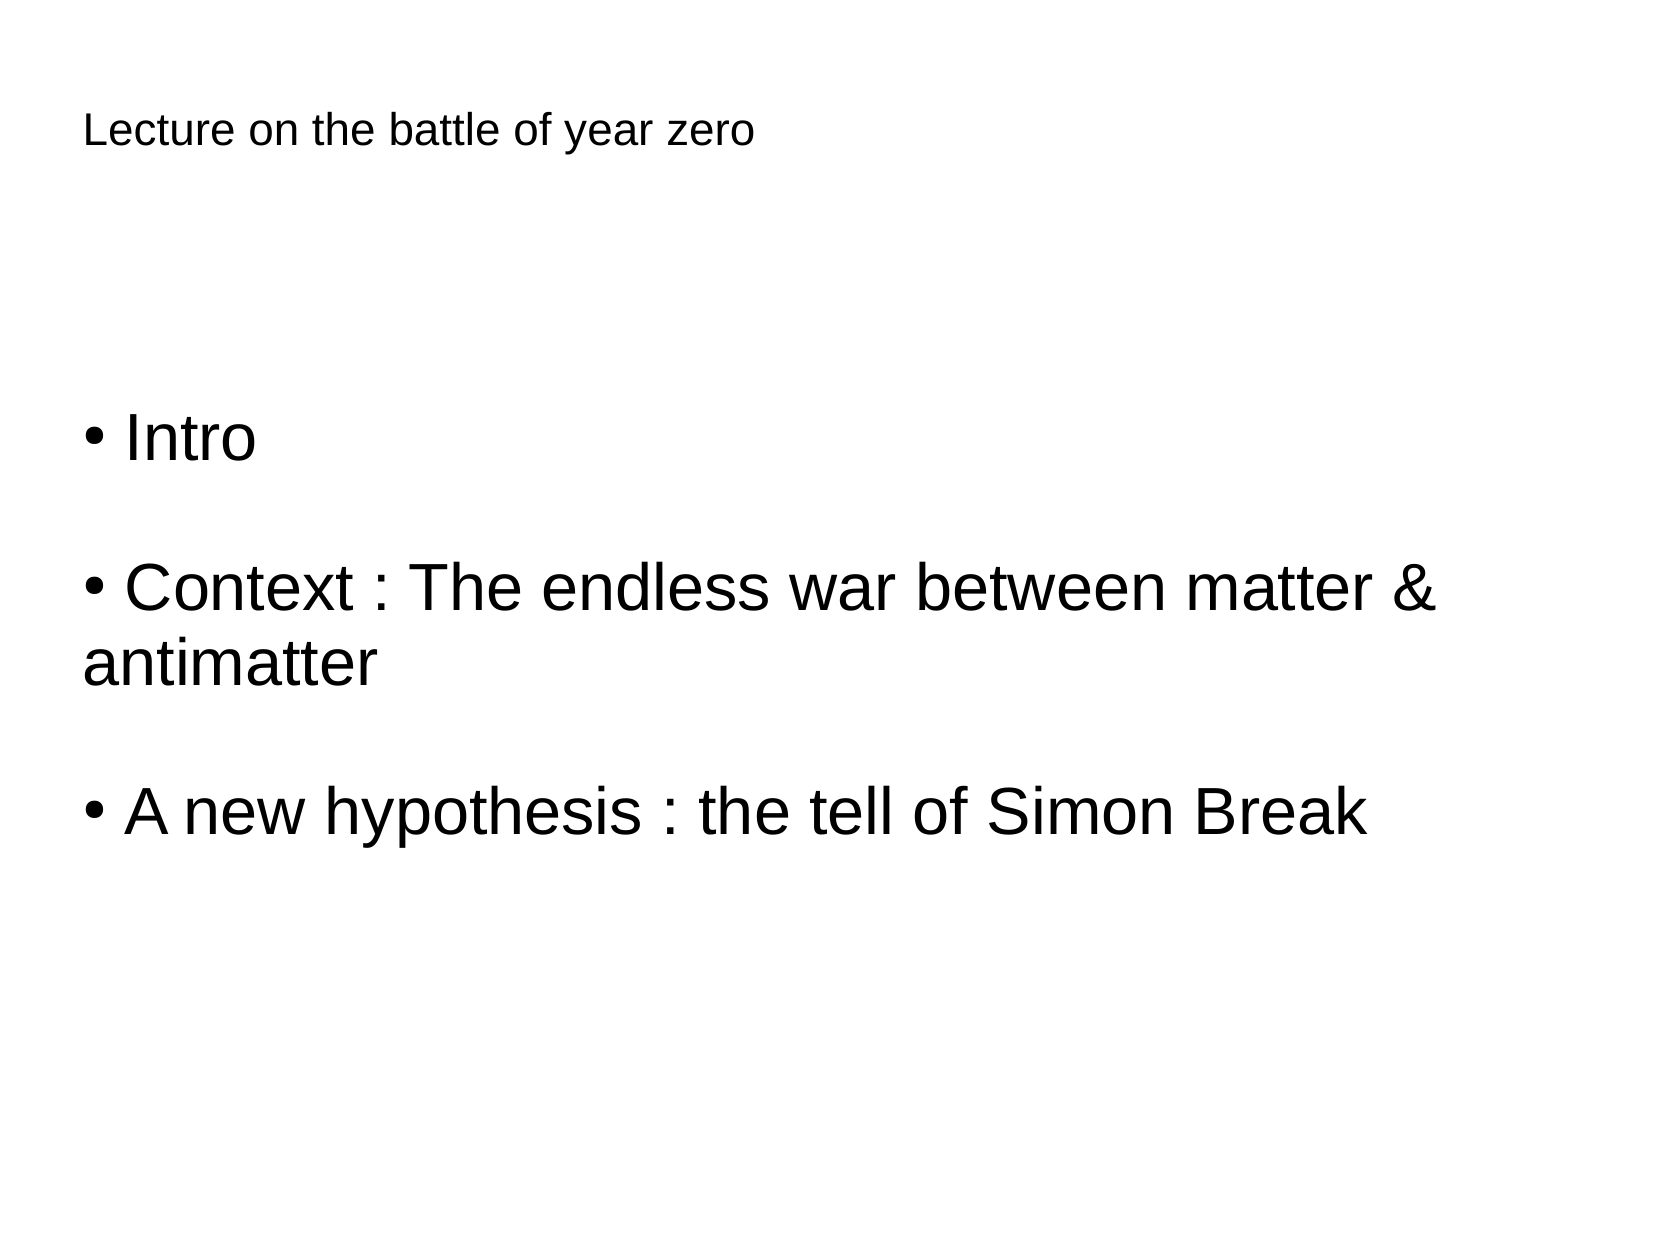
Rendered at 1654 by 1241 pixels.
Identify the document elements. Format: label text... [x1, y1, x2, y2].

subtitle Intro Context : The endless war between matter & antimatter A new hypothesis : the tell of Simon Break [82, 297, 1571, 1102]
title Lecture on the battle of year zero [82, 56, 1571, 250]
